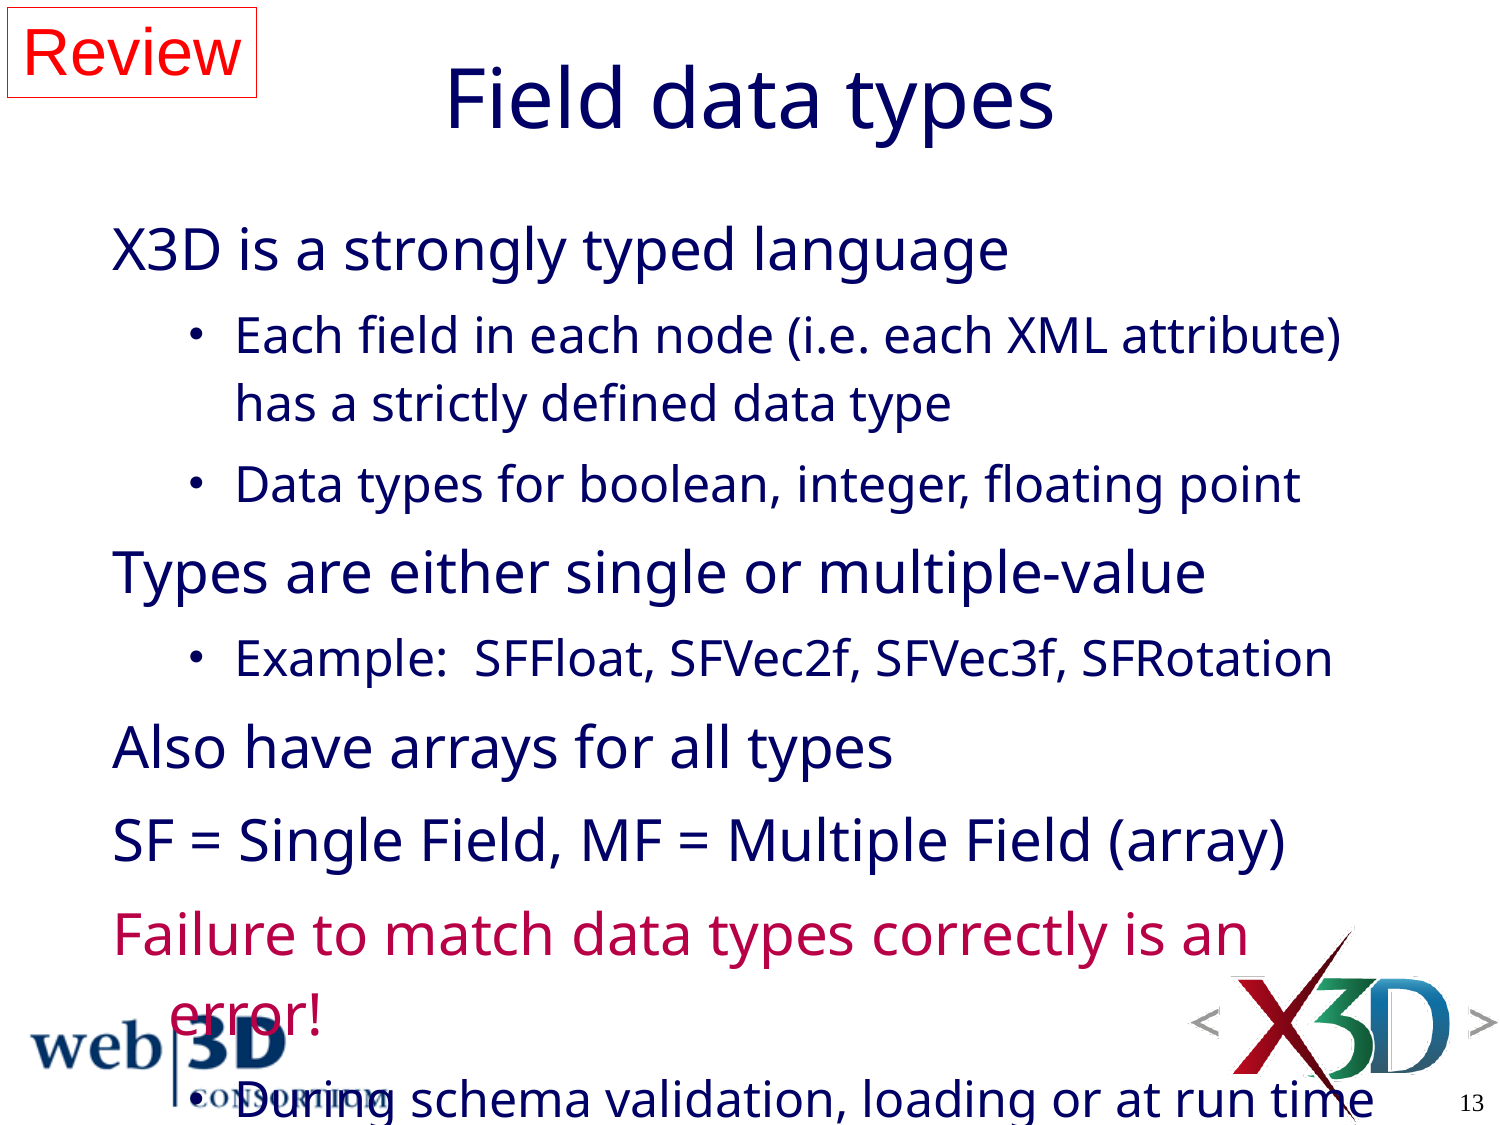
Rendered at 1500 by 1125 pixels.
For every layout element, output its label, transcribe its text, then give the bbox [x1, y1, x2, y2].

picture [1187, 926, 1500, 1125]
list X3D is a strongly typed language Each field in each node (i.e. each XML attribute) has a strictly defined data type Data types for boolean, integer, floating point Types are either single or multiple-value Example: SFFloat, SFVec2f, SFVec3f, SFRotation Also have arrays for all types SF = Single Field, MF = Multiple Field (array) Failure to match data types correctly is an error! During schema validation, loading or at run time [112, 207, 1388, 969]
picture [12, 998, 413, 1118]
title Field data types [112, 2, 1388, 190]
picture [373, 1093, 388, 1114]
text_box Review [7, 7, 257, 98]
